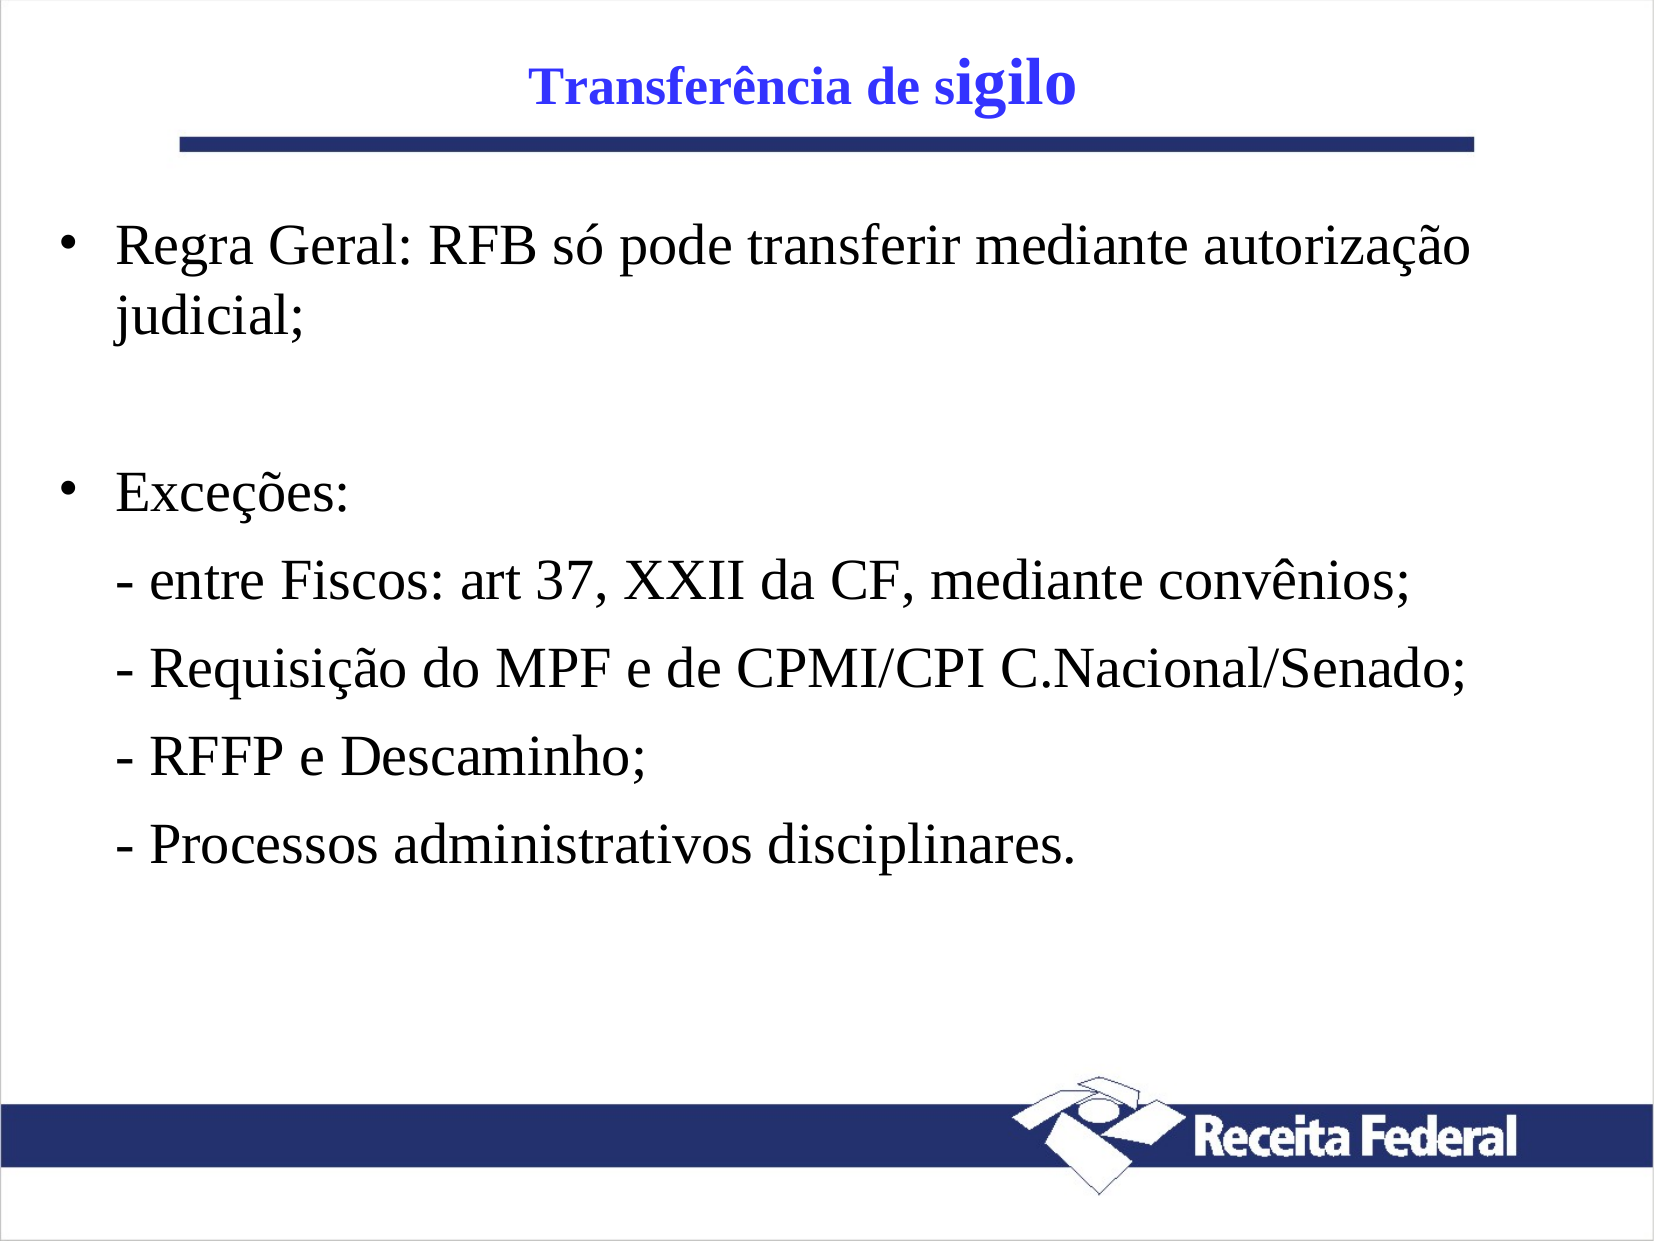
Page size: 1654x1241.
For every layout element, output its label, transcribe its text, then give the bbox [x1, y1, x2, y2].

picture [0, 0, 1654, 1241]
list Regra Geral: RFB só pode transferir mediante autorização judicial; Exceções: - entre Fiscos: art 37, XXII da CF, mediante convênios; - Requisição do MPF e de CPMI/CPI C.Nacional/Senado; - RFFP e Descaminho; - Processos administrativos disciplinares. [59, 206, 1565, 1063]
title Transferência de sigilo [59, 0, 1548, 119]
